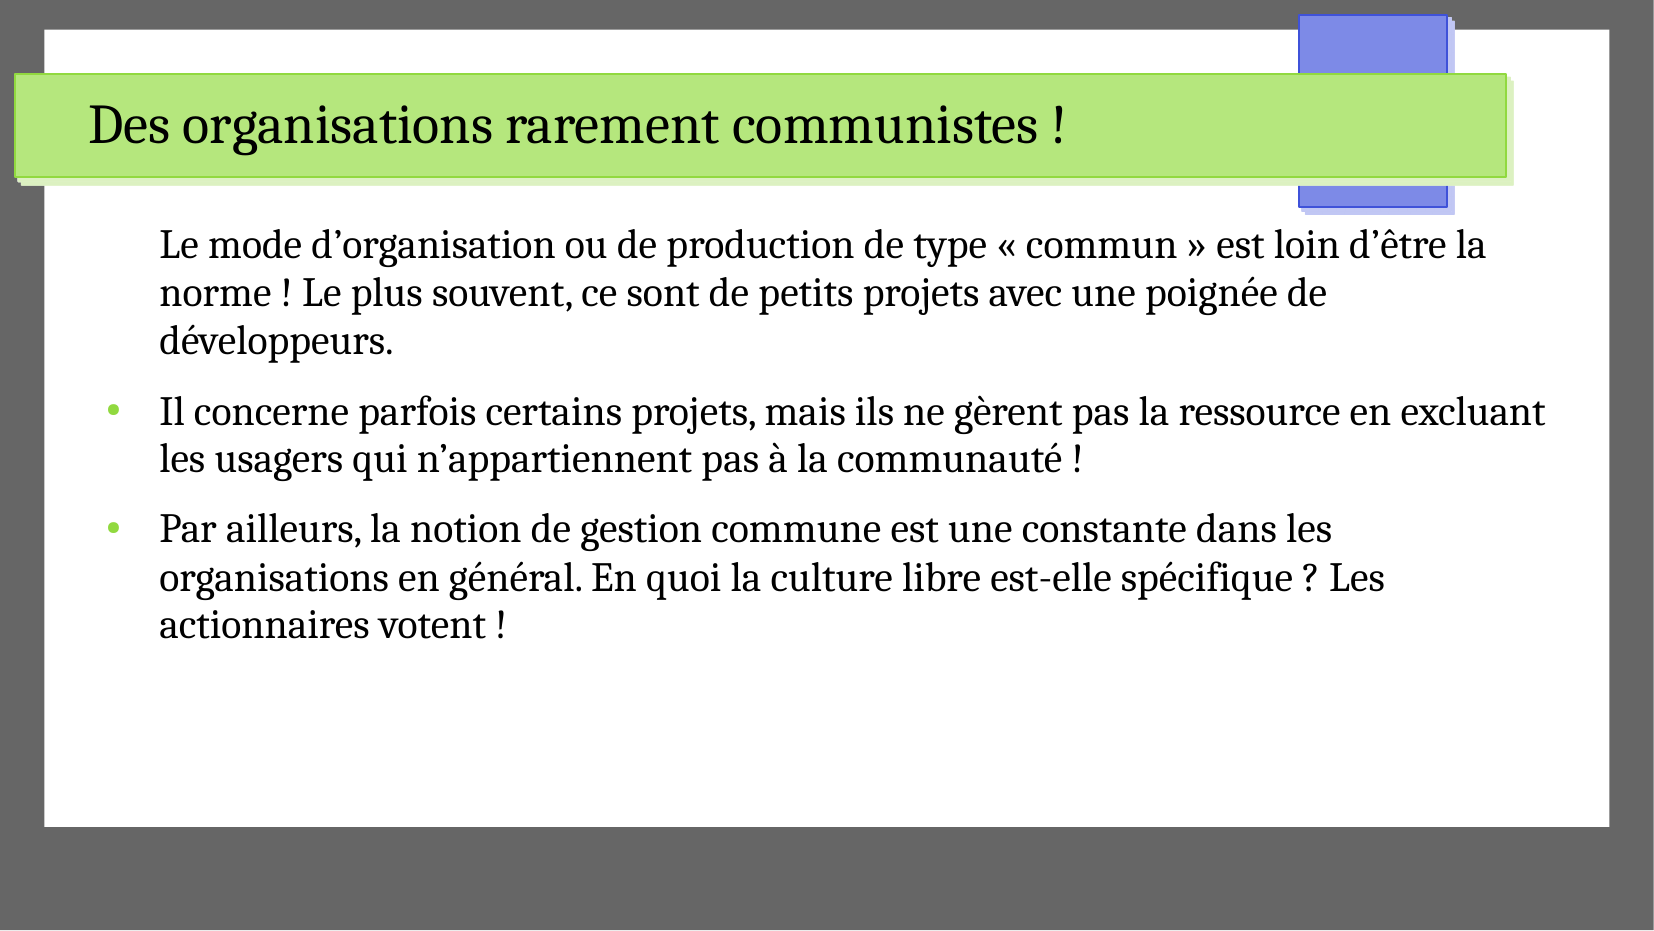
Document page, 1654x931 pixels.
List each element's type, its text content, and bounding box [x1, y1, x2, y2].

title Des organisations rarement communistes ! [88, 73, 1506, 178]
list Le mode d’organisation ou de production de type « commun » est loin d’être la norme ! Le plus souvent, ce sont de petits projets avec une poignée de développeurs. Il concerne parfois certains projets, mais ils ne gèrent pas la ressource en excluant les usagers qui n’appartiennent pas à la communauté ! Par ailleurs, la notion de gestion commune est une constante dans les organisations en général. En quoi la culture libre est-elle spécifique ? Les actionnaires votent ! [88, 221, 1565, 813]
